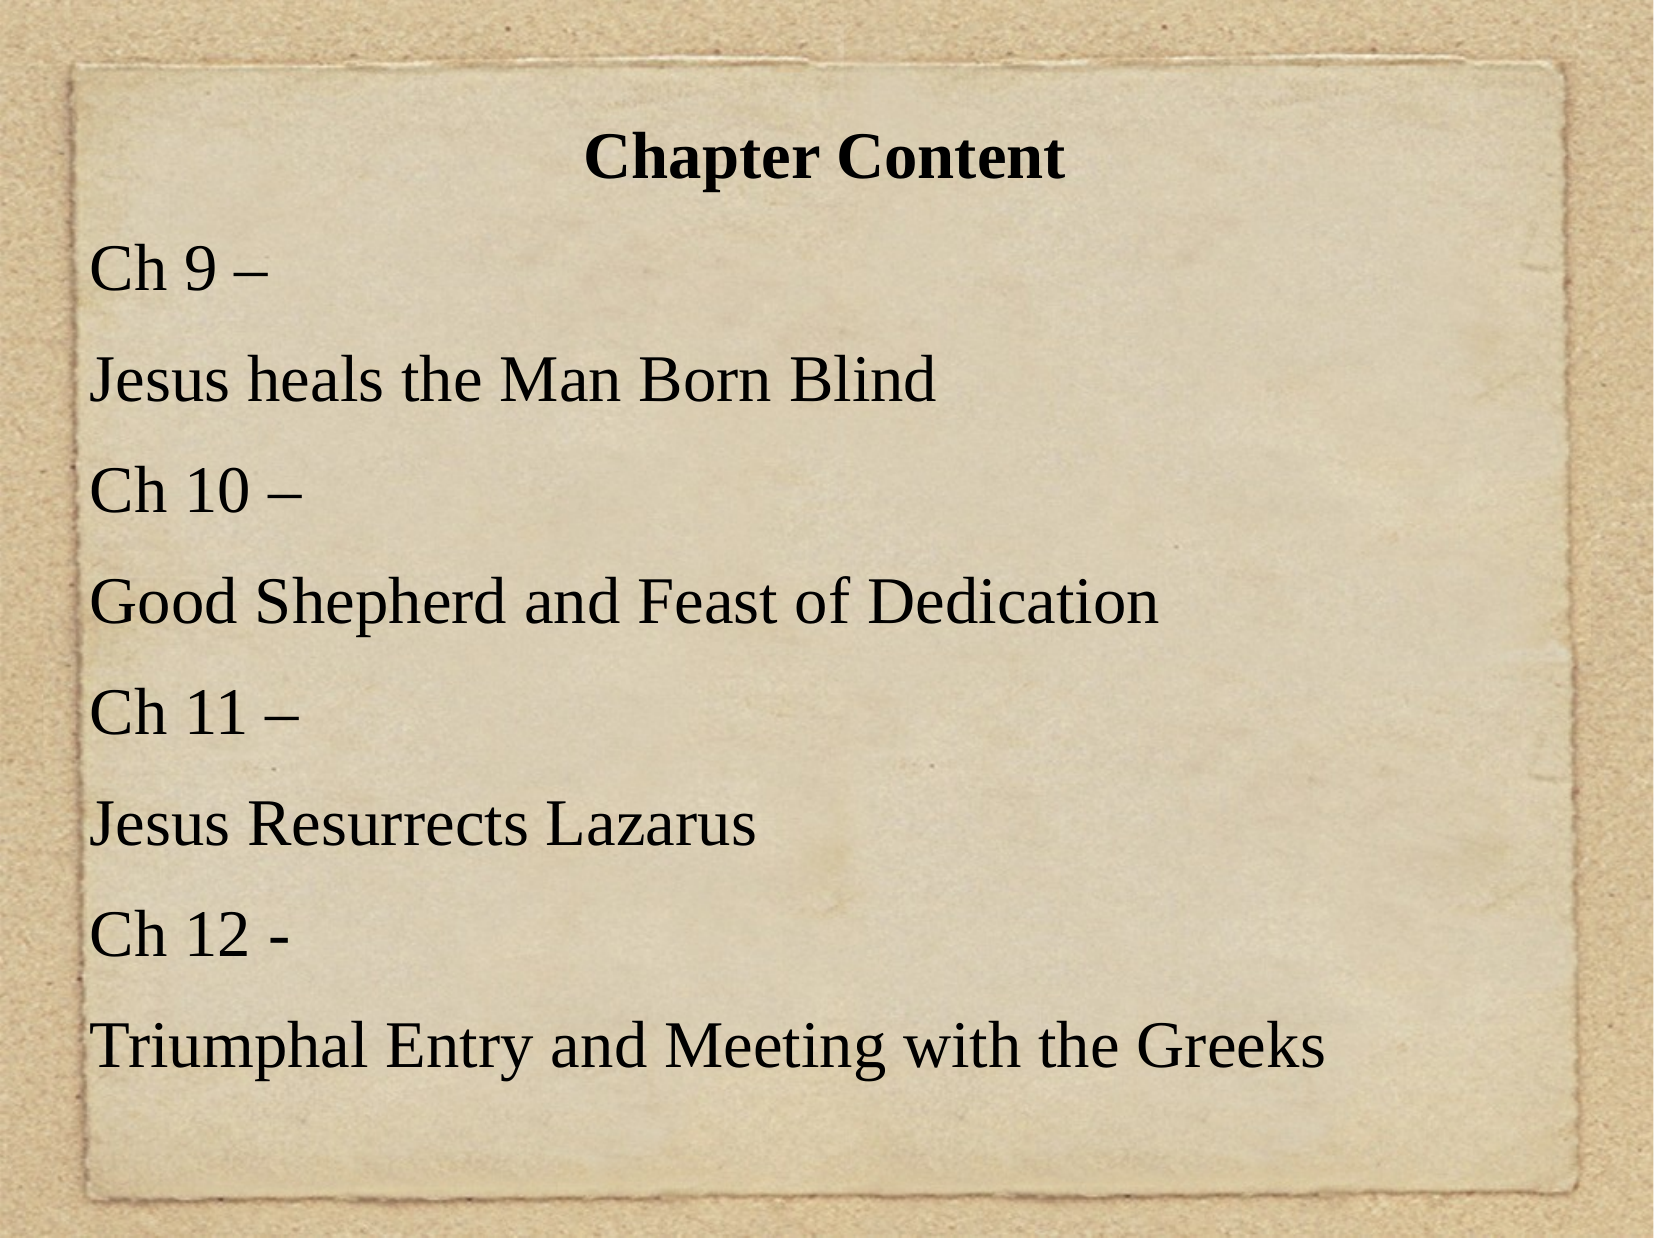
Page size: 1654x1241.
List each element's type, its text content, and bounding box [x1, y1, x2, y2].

text_box Chapter Content Ch 9 – Jesus heals the Man Born Blind Ch 10 – Good Shepherd and Feast of Dedication Ch 11 – Jesus Resurrects Lazarus Ch 12 - Triumphal Entry and Meeting with the Greeks [75, 75, 1576, 1164]
picture [0, 0, 1654, 1238]
